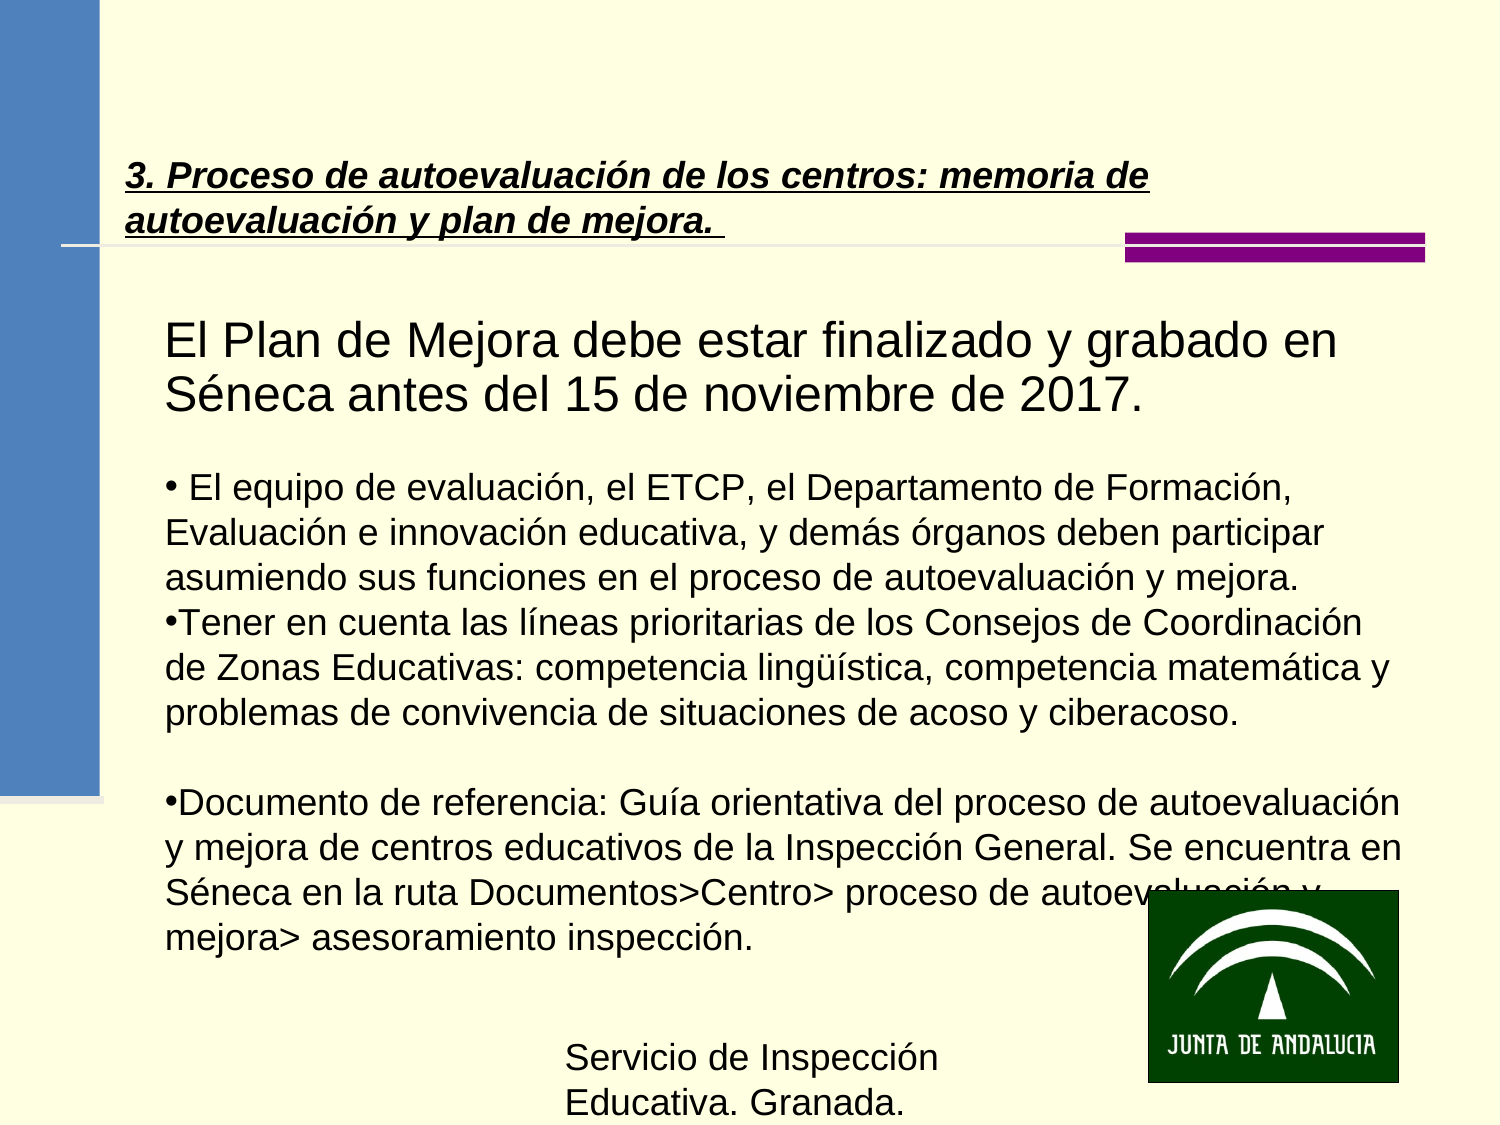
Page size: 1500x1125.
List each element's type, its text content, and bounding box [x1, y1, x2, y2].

text_box 3. Proceso de autoevaluación de los centros: memoria de autoevaluación y plan de mejora. [124, 124, 1426, 313]
picture [1148, 890, 1399, 1083]
text_box Servicio de Inspección Educativa. Granada. [549, 1025, 1038, 1101]
text_box El Plan de Mejora debe estar finalizado y grabado en Séneca antes del 15 de noviembre de 2017. El equipo de evaluación, el ETCP, el Departamento de Formación, Evaluación e innovación educativa, y demás órganos deben participar asumiendo sus funciones en el proceso de autoevaluación y mejora. Tener en cuenta las líneas prioritarias de los Consejos de Coordinación de Zonas Educativas: competencia lingüística, competencia matemática y problemas de convivencia de situaciones de acoso y ciberacoso. Documento de referencia: Guía orientativa del proceso de autoevaluación y mejora de centros educativos de la Inspección General. Se encuentra en Séneca en la ruta Documentos>Centro> proceso de autoevaluación y mejora> asesoramiento inspección. [150, 262, 1426, 1006]
